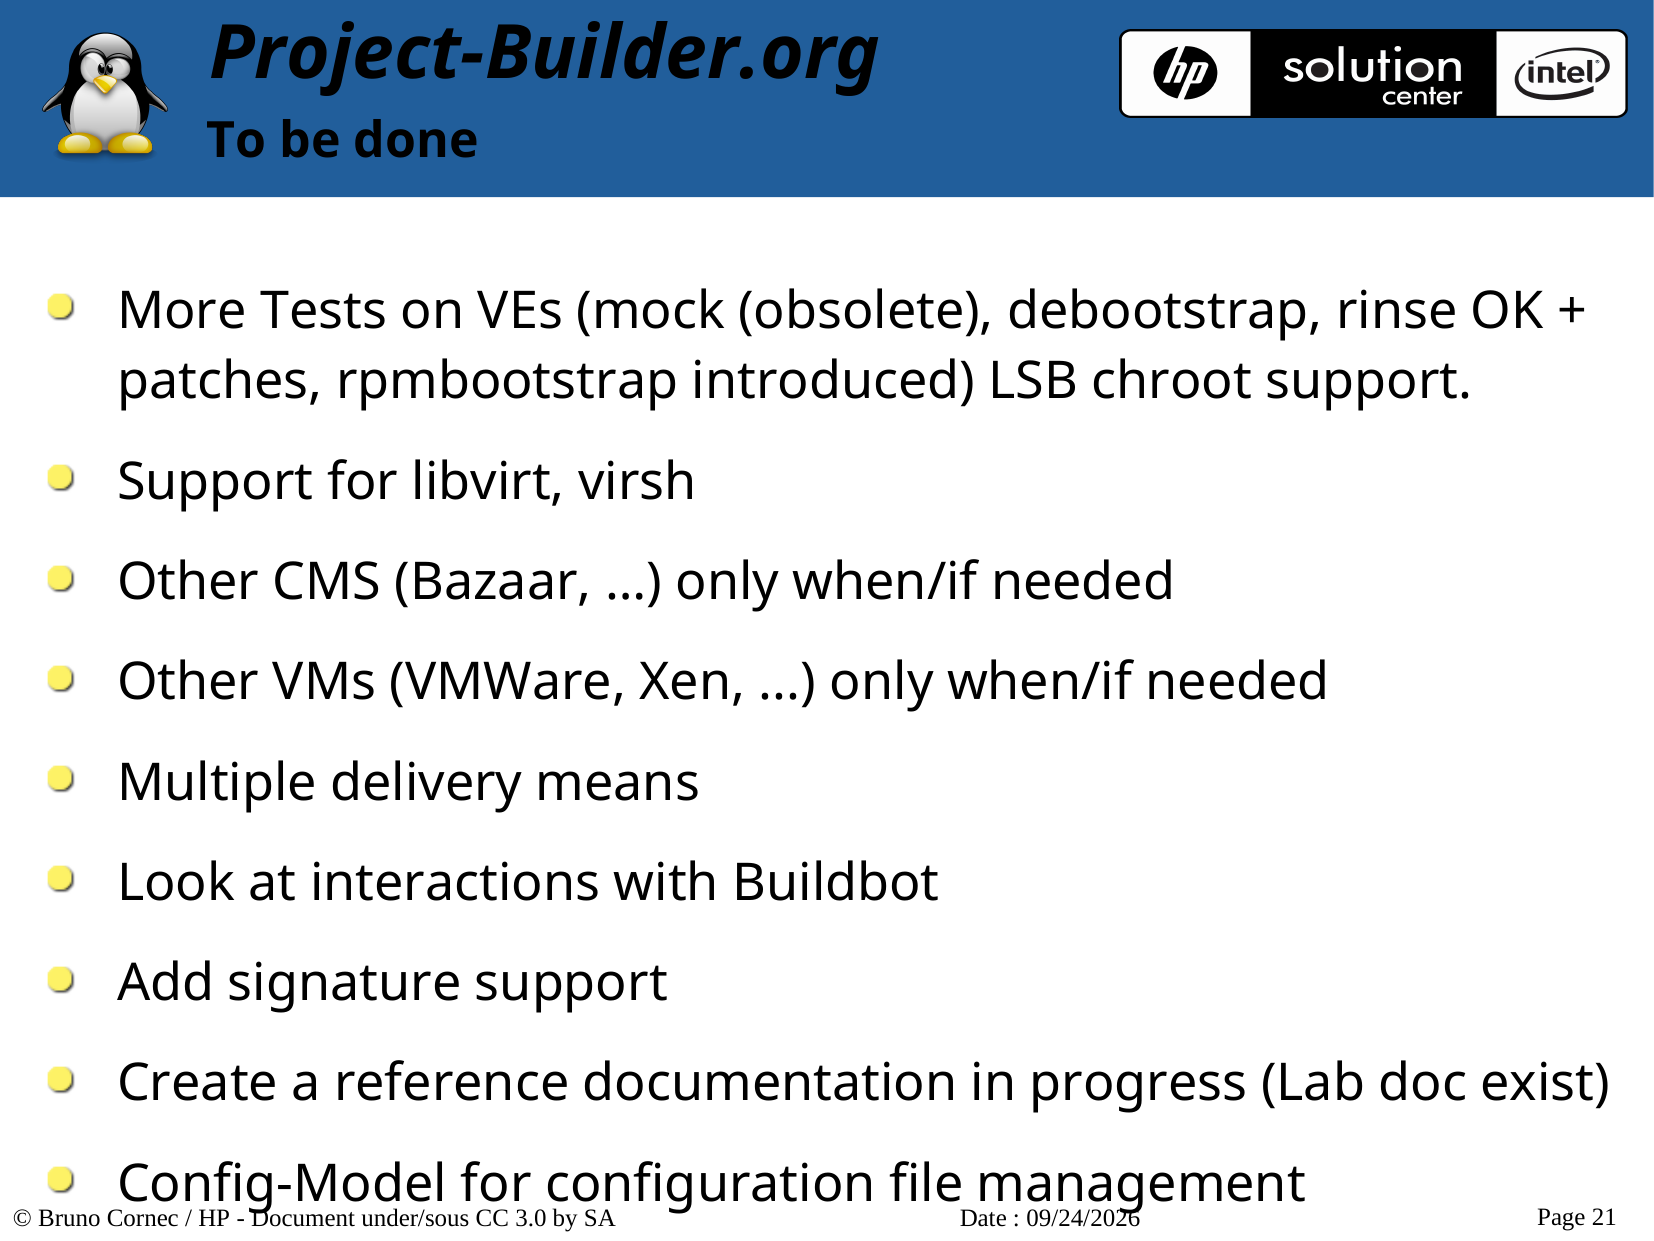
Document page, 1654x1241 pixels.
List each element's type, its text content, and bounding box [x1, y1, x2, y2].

picture [42, 29, 168, 167]
picture [46, 1175, 77, 1196]
title To be done [206, 59, 1121, 221]
picture [1119, 29, 1628, 118]
list More Tests on VEs (mock (obsolete), debootstrap, rinse OK + patches, rpmbootstrap introduced) LSB chroot support. Support for libvirt, virsh Other CMS (Bazaar, …) only when/if needed Other VMs (VMWare, Xen, ...) only when/if needed Multiple delivery means Look at interactions with Buildbot Add signature support Create a reference documentation in progress (Lab doc exist) Config-Model for configuration file management [34, 272, 1642, 1175]
